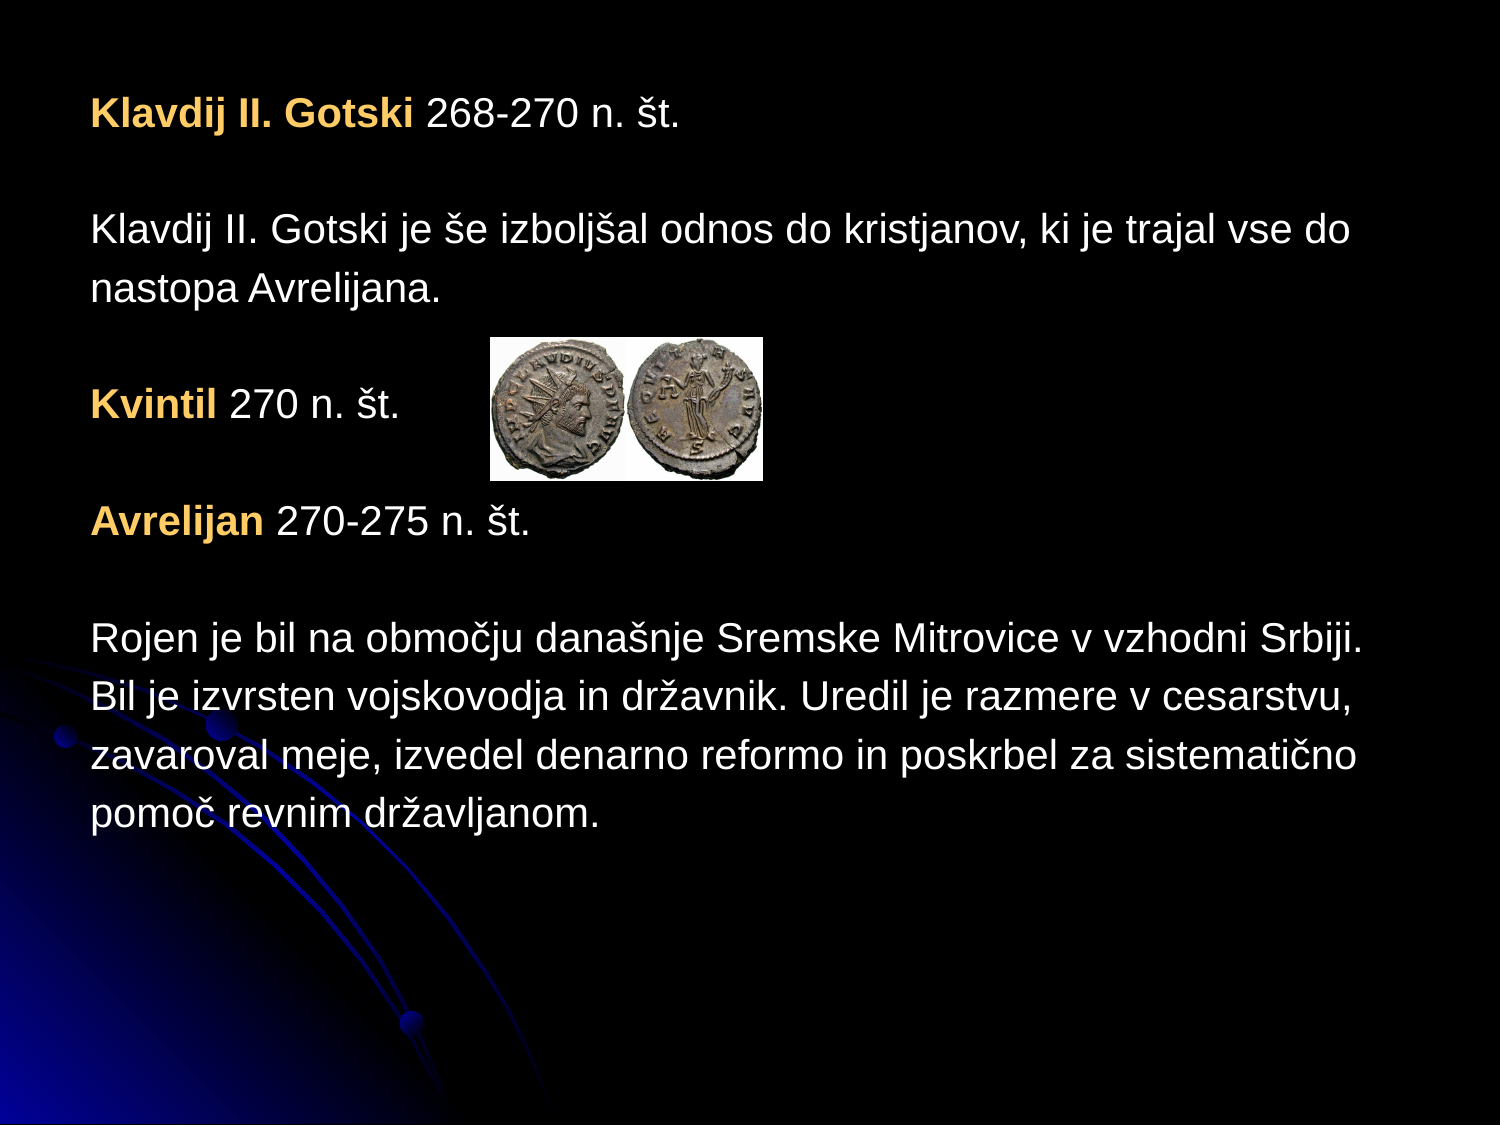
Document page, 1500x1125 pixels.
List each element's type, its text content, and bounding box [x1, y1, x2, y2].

picture [490, 337, 763, 481]
list Klavdij II. Gotski 268-270 n. št. Klavdij II. Gotski je še izboljšal odnos do kristjanov, ki je trajal vse do nastopa Avrelijana. Kvintil 270 n. št. Avrelijan 270-275 n. št. Rojen je bil na območju današnje Sremske Mitrovice v vzhodni Srbiji. Bil je izvrsten vojskovodja in državnik. Uredil je razmere v cesarstvu, zavaroval meje, izvedel denarno reformo in poskrbel za sistematično pomoč revnim državljanom. [75, 78, 1425, 1006]
